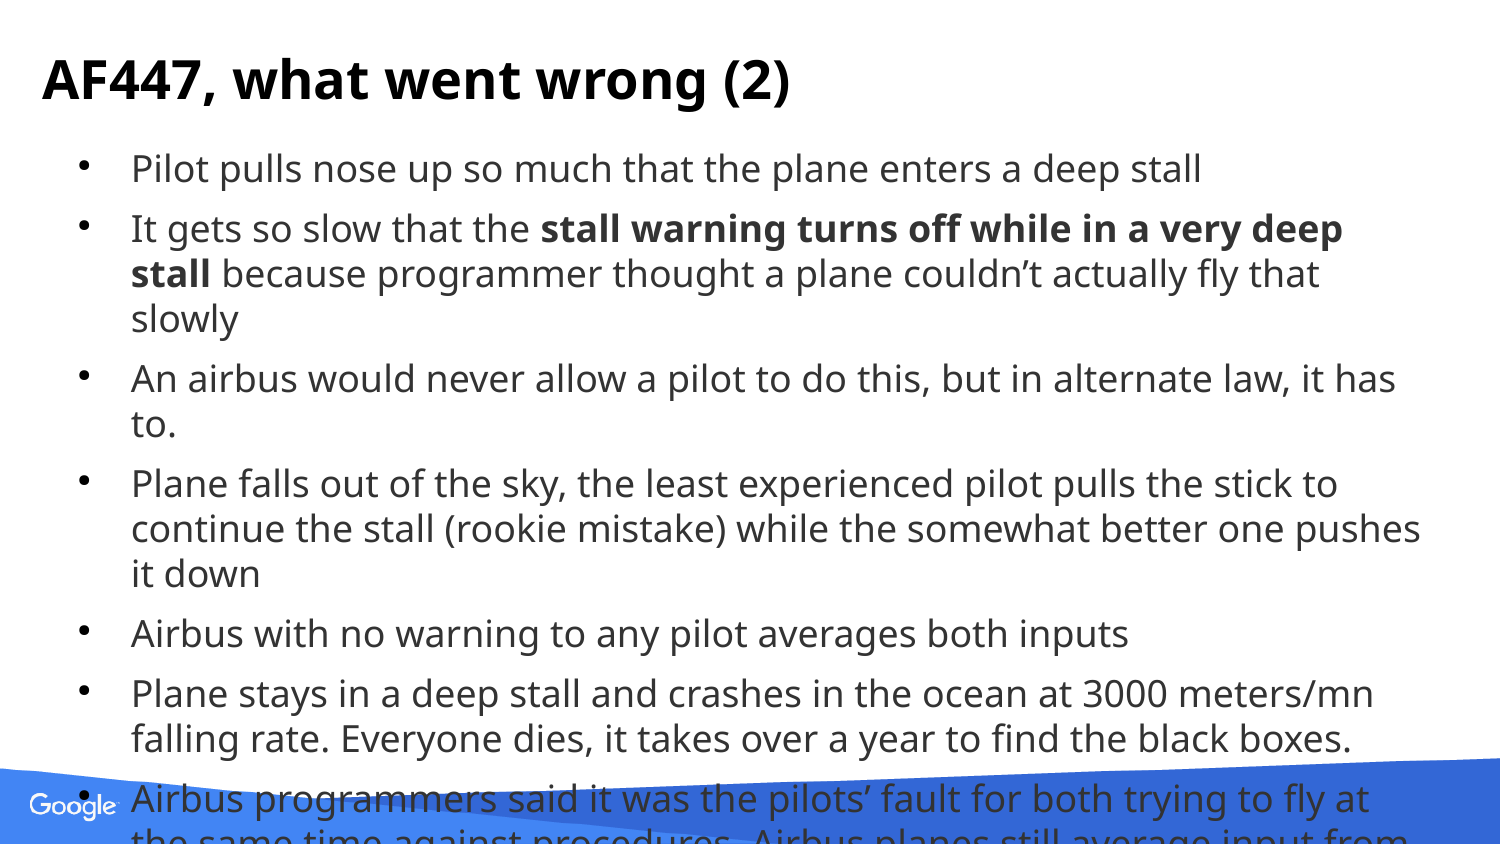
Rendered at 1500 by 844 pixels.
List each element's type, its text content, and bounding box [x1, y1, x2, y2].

picture [1381, 839, 1390, 844]
picture [474, 839, 484, 844]
picture [173, 839, 183, 844]
text_box AF447, what went wrong (2) [27, 30, 1478, 154]
picture [1238, 839, 1248, 844]
picture [256, 839, 266, 844]
picture [698, 839, 708, 844]
picture [419, 839, 429, 844]
list Pilot pulls nose up so much that the plane enters a deep stall It gets so slow that the stall warning turns off while in a very deep stall because programmer thought a plane couldn’t actually fly that slowly An airbus would never allow a pilot to do this, but in alternate law, it has to. Plane falls out of the sky, the least experienced pilot pulls the stick to continue the stall (rookie mistake) while the somewhat better one pushes it down Airbus with no warning to any pilot averages both inputs Plane stays in a deep stall and crashes in the ocean at 3000 meters/mn falling rate. Everyone dies, it takes over a year to find the black boxes. Airbus programmers said it was the pilots’ fault for both trying to fly at the same time against procedures. Airbus planes still average input from 2 pilots with no warning to either pilot, today. UI Matters! [45, 154, 1443, 691]
picture [1357, 839, 1368, 844]
picture [957, 839, 967, 844]
picture [345, 839, 355, 844]
picture [367, 839, 377, 844]
picture [244, 839, 253, 844]
picture [575, 839, 586, 844]
picture [1116, 839, 1126, 844]
picture [333, 839, 342, 844]
picture [151, 839, 161, 844]
picture [538, 839, 548, 844]
picture [1261, 839, 1271, 844]
picture [1393, 839, 1403, 844]
picture [934, 839, 944, 844]
picture [881, 839, 891, 844]
picture [807, 839, 817, 844]
picture [1173, 839, 1183, 844]
picture [637, 839, 647, 844]
picture [0, 0, 1500, 844]
picture [760, 835, 766, 844]
picture [278, 839, 288, 844]
picture [1196, 839, 1206, 844]
picture [616, 839, 626, 844]
